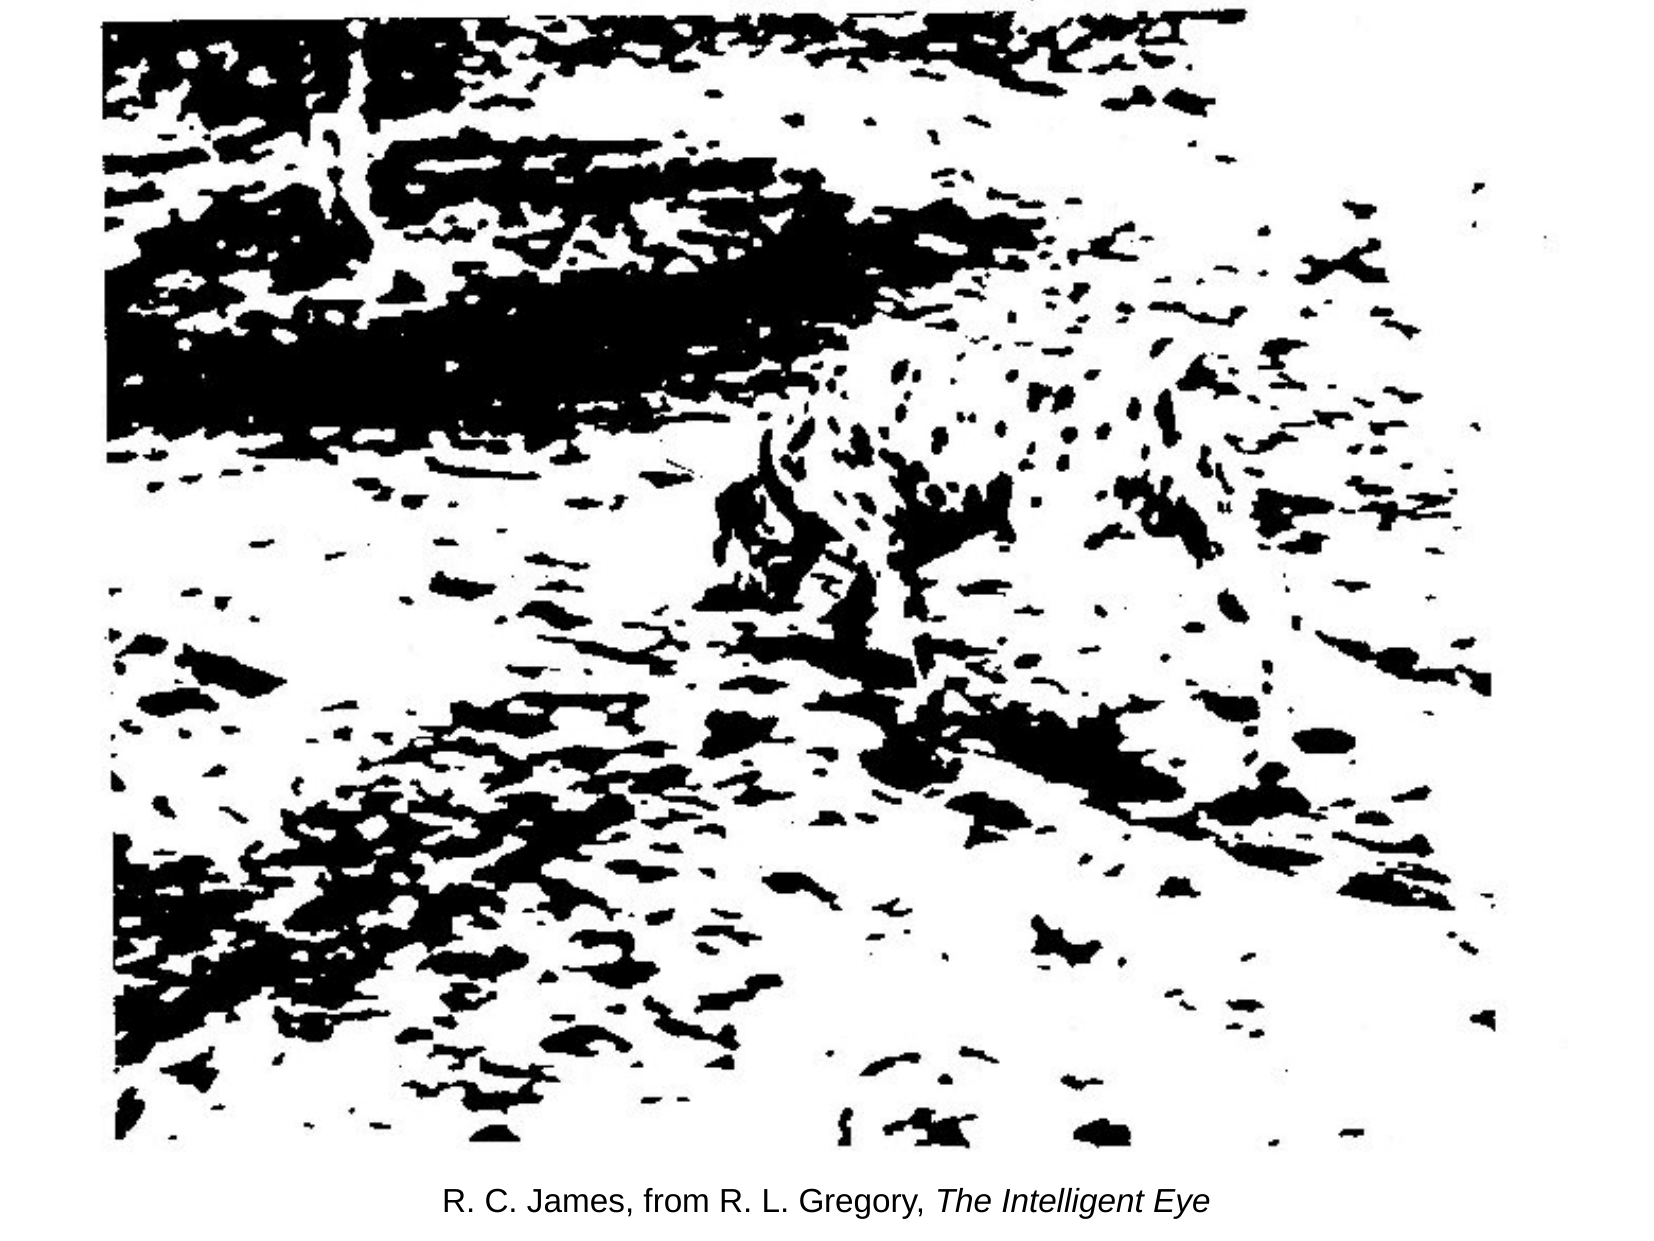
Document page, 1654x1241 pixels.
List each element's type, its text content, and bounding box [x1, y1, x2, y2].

subtitle R. C. James, from R. L. Gregory, The Intelligent Eye [0, 1162, 1653, 1241]
picture [84, 0, 1568, 1155]
